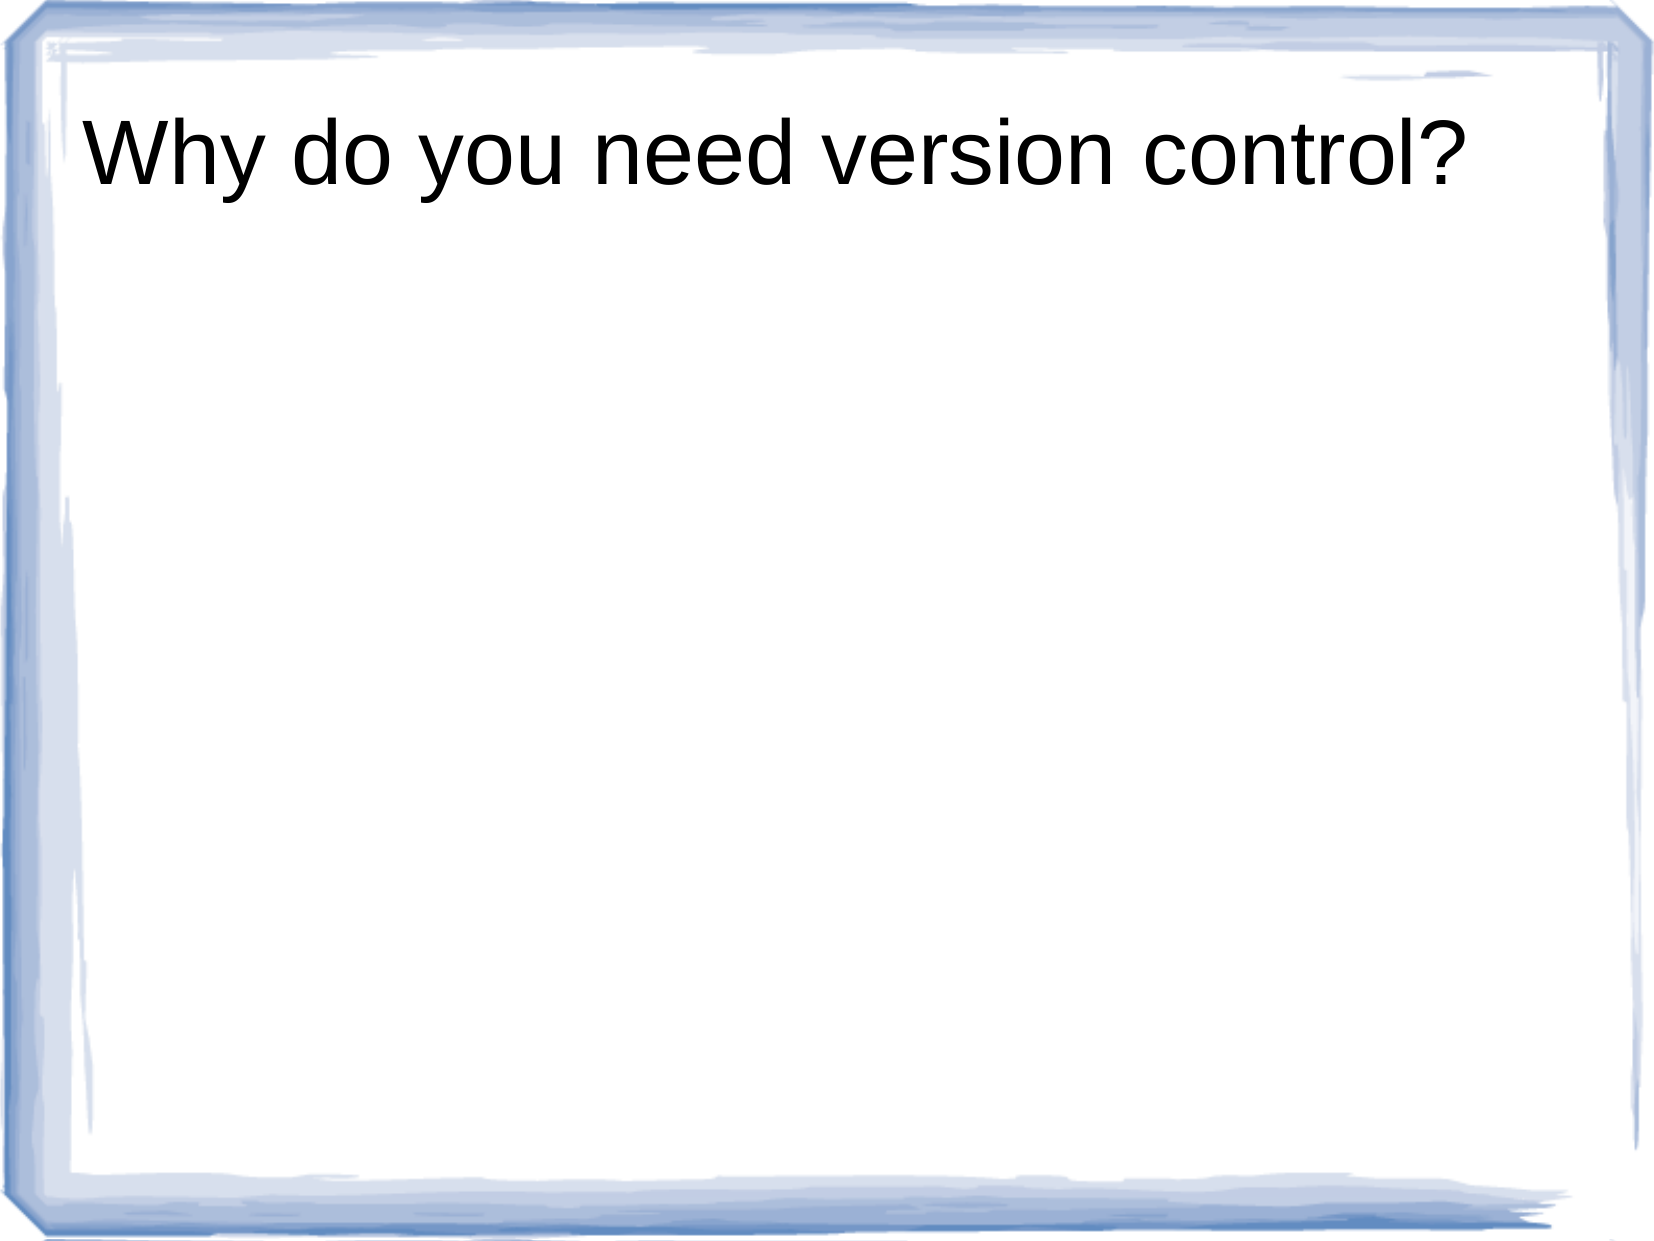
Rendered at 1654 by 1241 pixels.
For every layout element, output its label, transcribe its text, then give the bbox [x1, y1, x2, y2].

picture [0, 0, 1654, 1241]
title Why do you need version control? [82, 56, 1571, 250]
